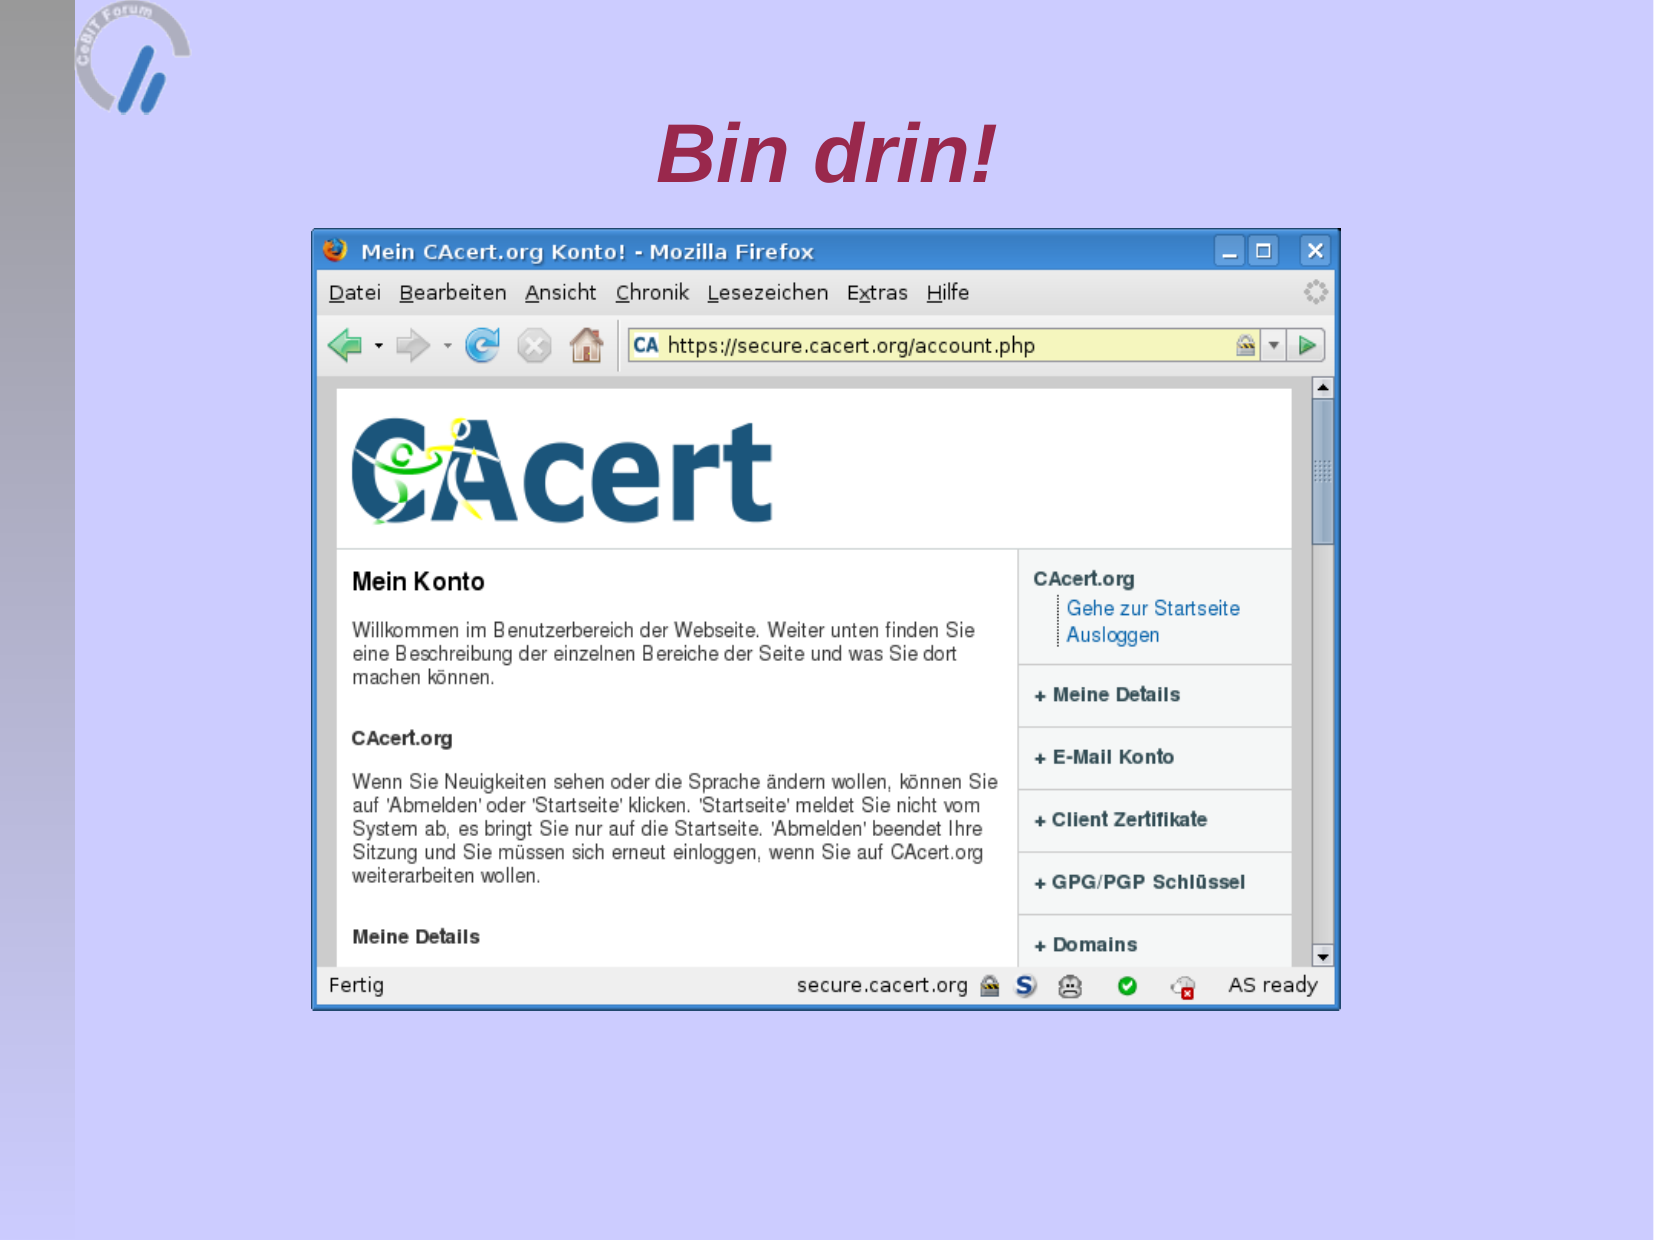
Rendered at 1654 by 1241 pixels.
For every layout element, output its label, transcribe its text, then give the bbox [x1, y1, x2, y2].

picture [311, 228, 1341, 1012]
title Bin drin! [121, 49, 1534, 257]
